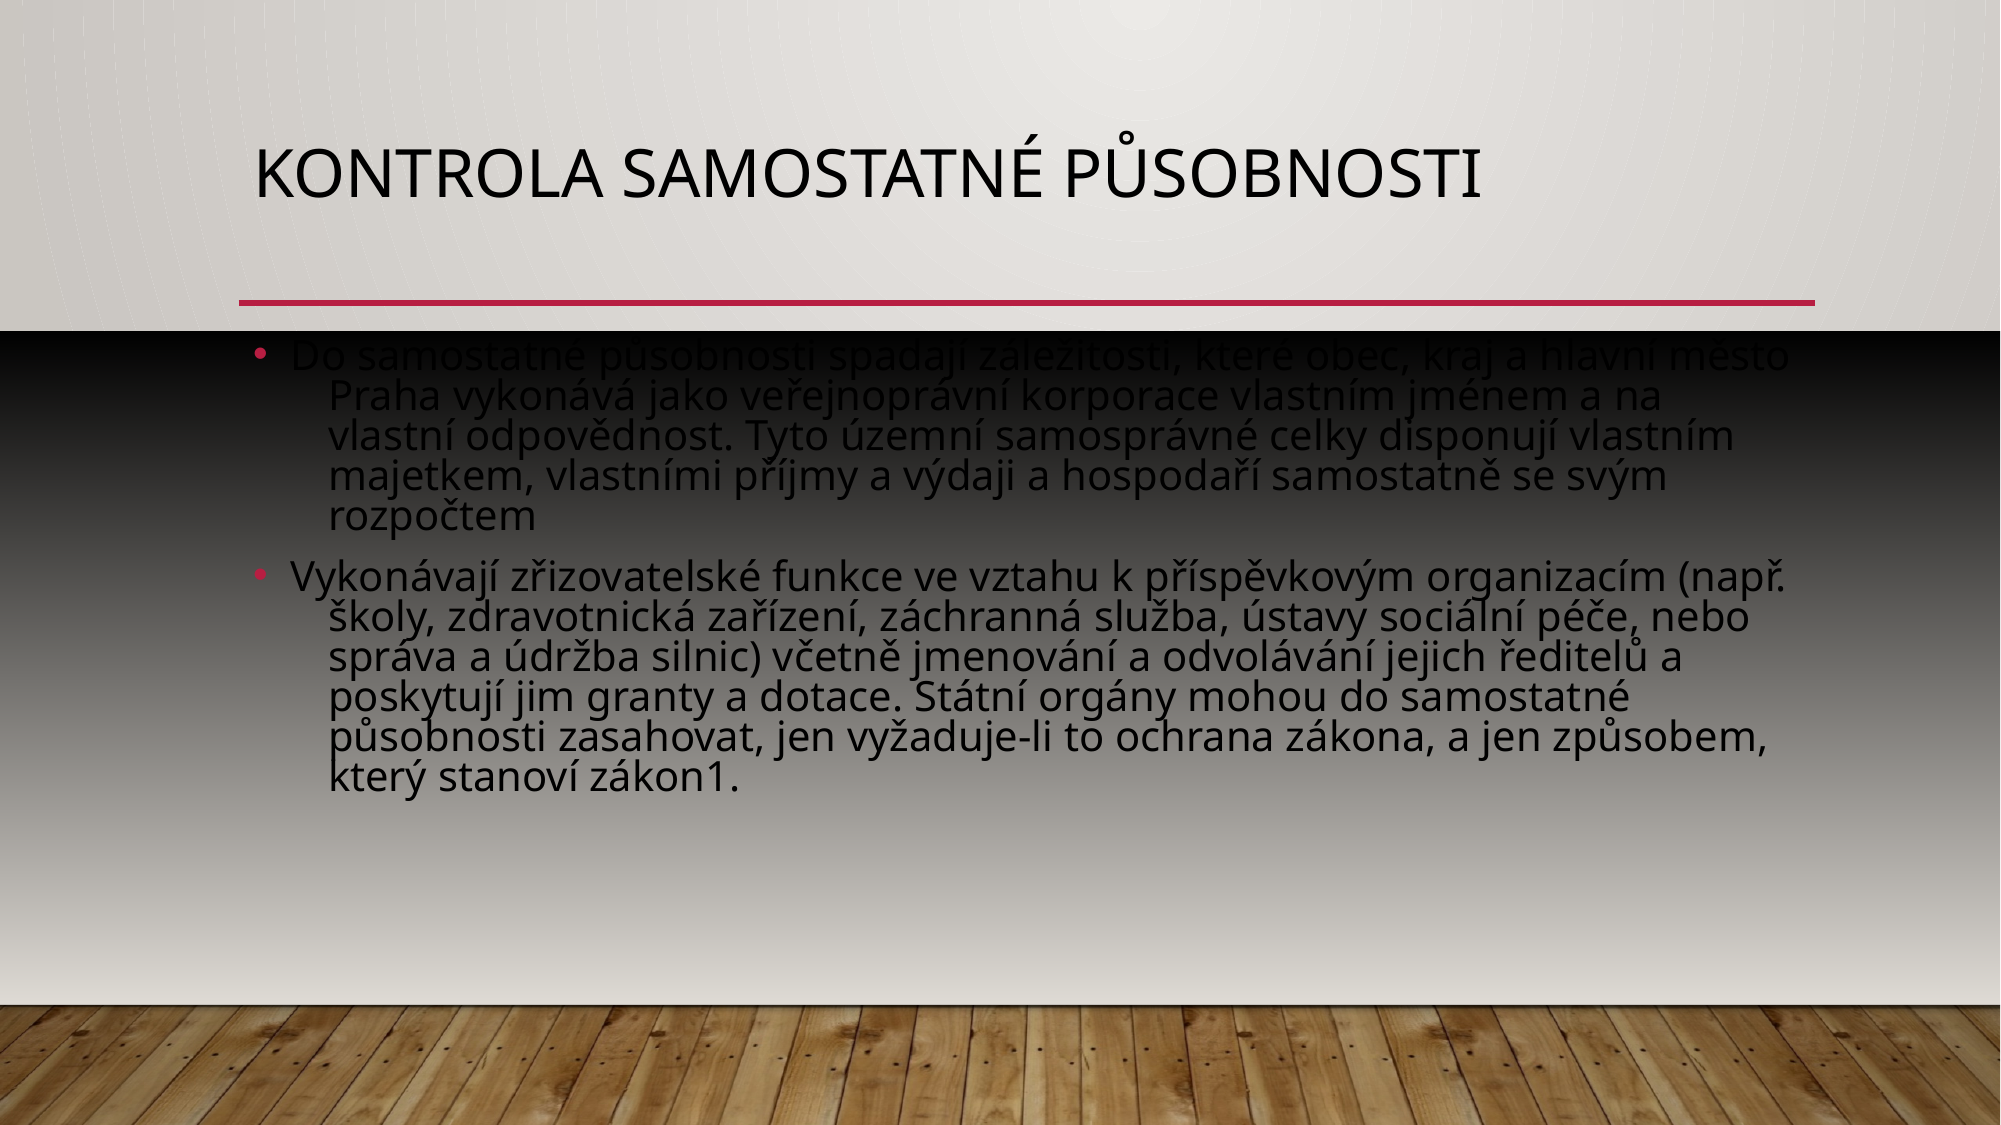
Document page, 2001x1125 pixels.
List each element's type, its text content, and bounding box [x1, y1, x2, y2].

title Kontrola samostatné působnosti [238, 131, 1814, 305]
list Do samostatné působnosti spadají záležitosti, které obec, kraj a hlavní město Praha vykonává jako veřejnoprávní korporace vlastním jménem a na vlastní odpovědnost. Tyto územní samosprávné celky disponují vlastním majetkem, vlastními příjmy a výdaji a hospodaří samostatně se svým rozpočtem Vykonávají zřizovatelské funkce ve vztahu k příspěvkovým organizacím (např. školy, zdravotnická zařízení, záchranná služba, ústavy sociální péče, nebo správa a údržba silnic) včetně jmenování a odvolávání jejich ředitelů a poskytují jim granty a dotace. Státní orgány mohou do samostatné působnosti zasahovat, jen vyžaduje-li to ochrana zákona, a jen způsobem, který stanoví zákon1. [238, 330, 1814, 897]
